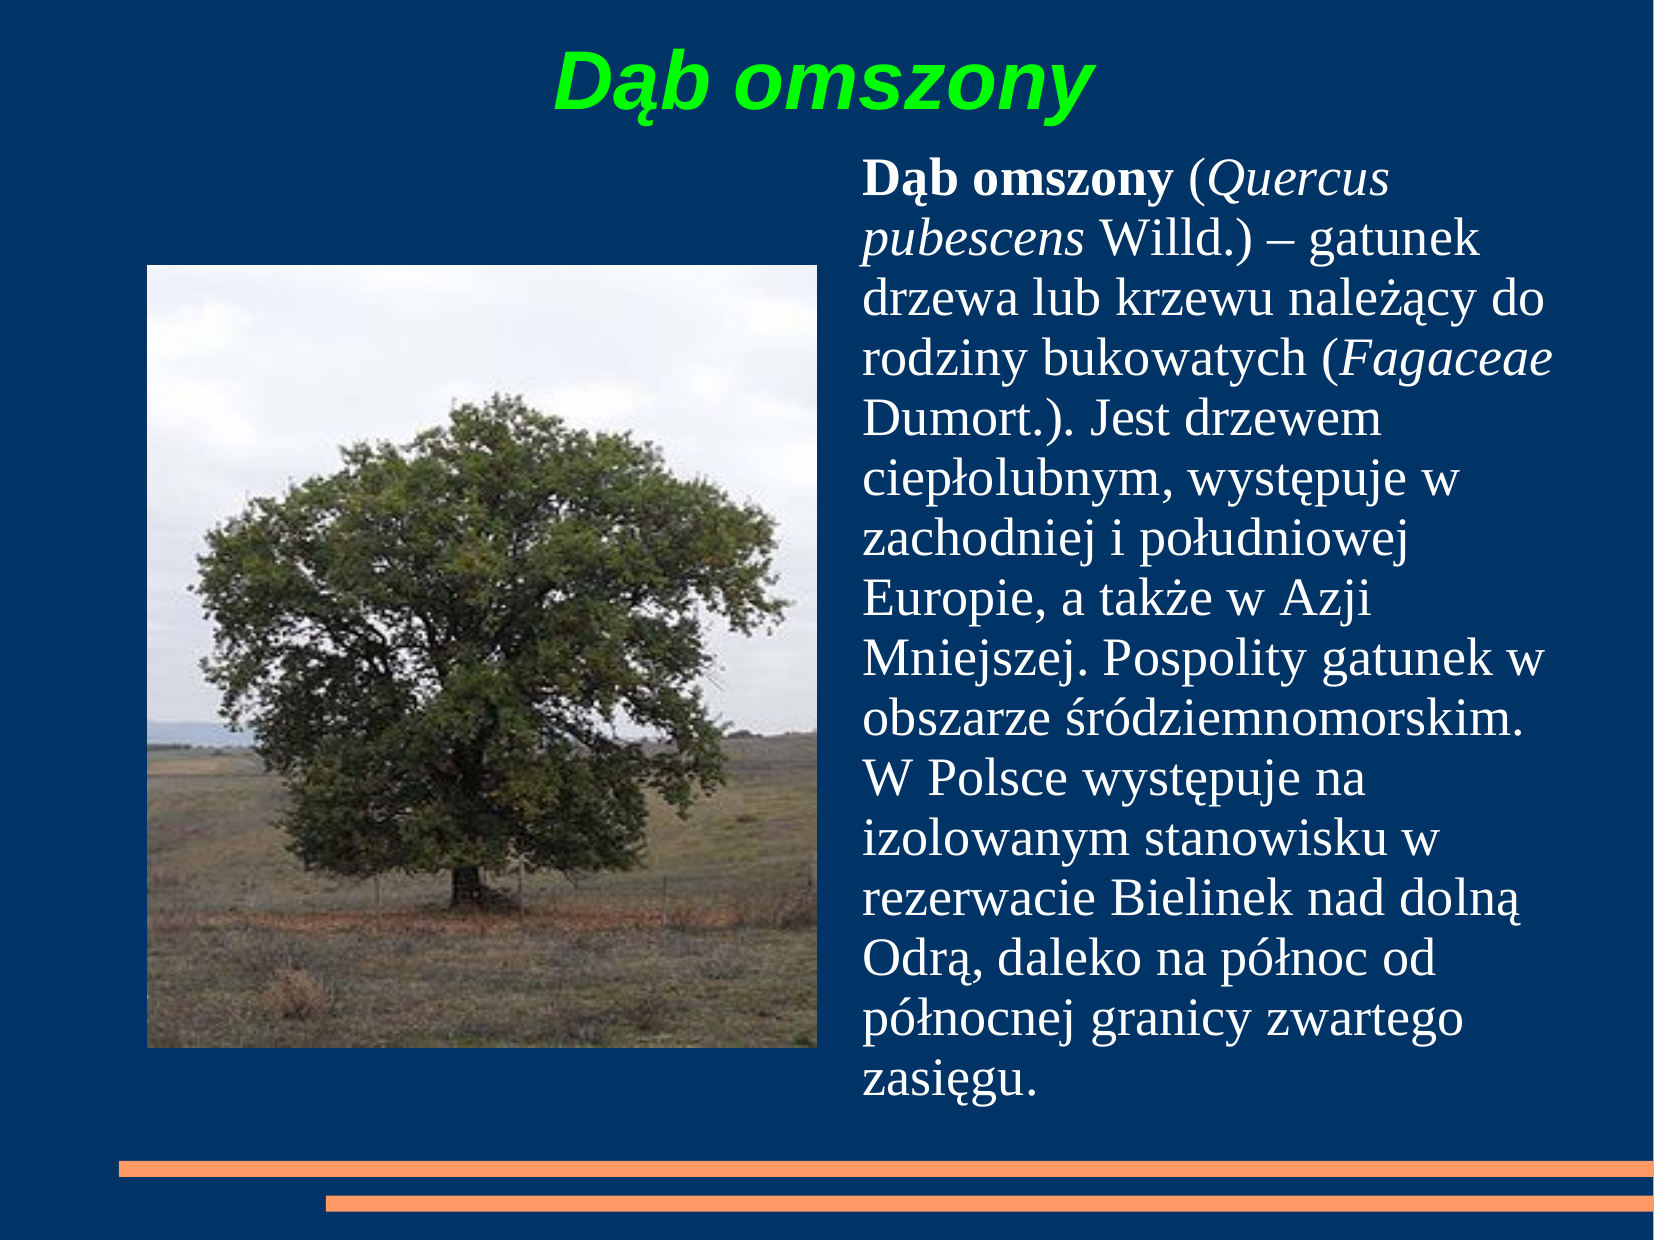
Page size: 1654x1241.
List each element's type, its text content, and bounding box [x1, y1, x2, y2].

list Dąb omszony (Quercus pubescens Willd.) – gatunek drzewa lub krzewu należący do rodziny bukowatych (Fagaceae Dumort.). Jest drzewem ciepłolubnym, występuje w zachodniej i południowej Europie, a także w Azji Mniejszej. Pospolity gatunek w obszarze śródziemnomorskim. W Polsce występuje na izolowanym stanowisku w rezerwacie Bielinek nad dolną Odrą, daleko na północ od północnej granicy zwartego zasięgu. [862, 147, 1565, 1125]
picture [147, 265, 817, 1049]
title Dąb omszony [118, 0, 1531, 178]
